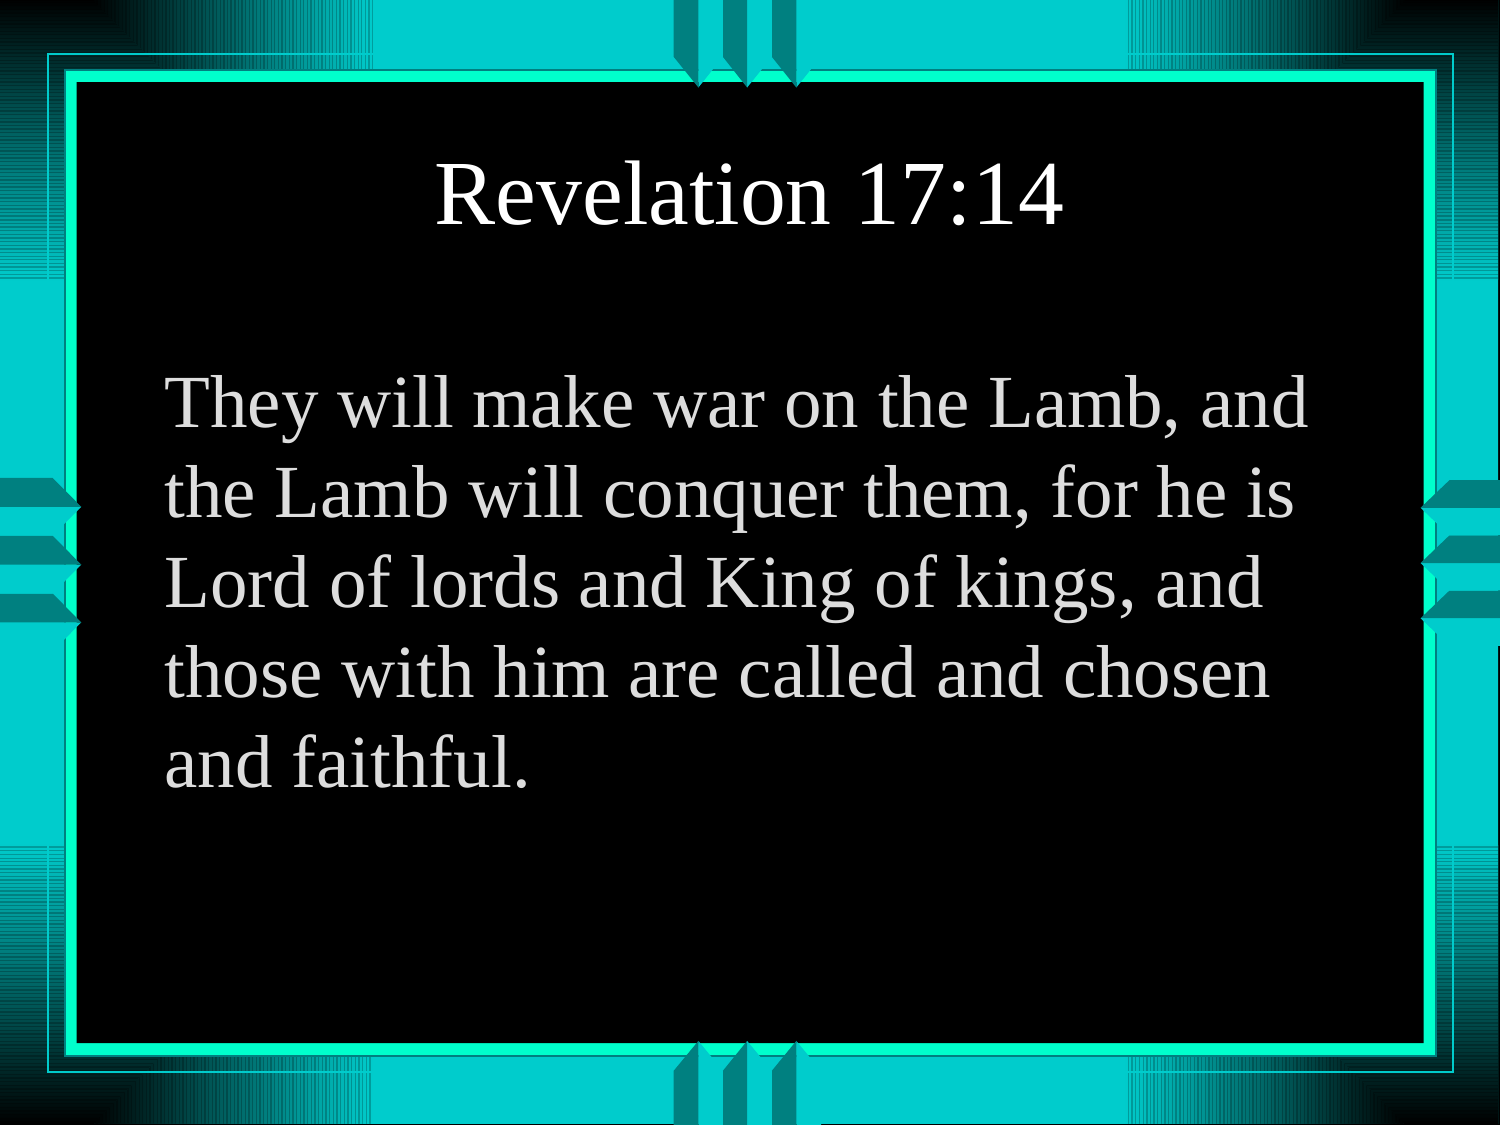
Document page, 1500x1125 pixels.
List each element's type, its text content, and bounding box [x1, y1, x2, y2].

title Revelation 17:14 [112, 99, 1388, 288]
text_box They will make war on the Lamb, and the Lamb will conquer them, for he is Lord of lords and King of kings, and those with him are called and chosen and faithful. [150, 345, 1376, 811]
